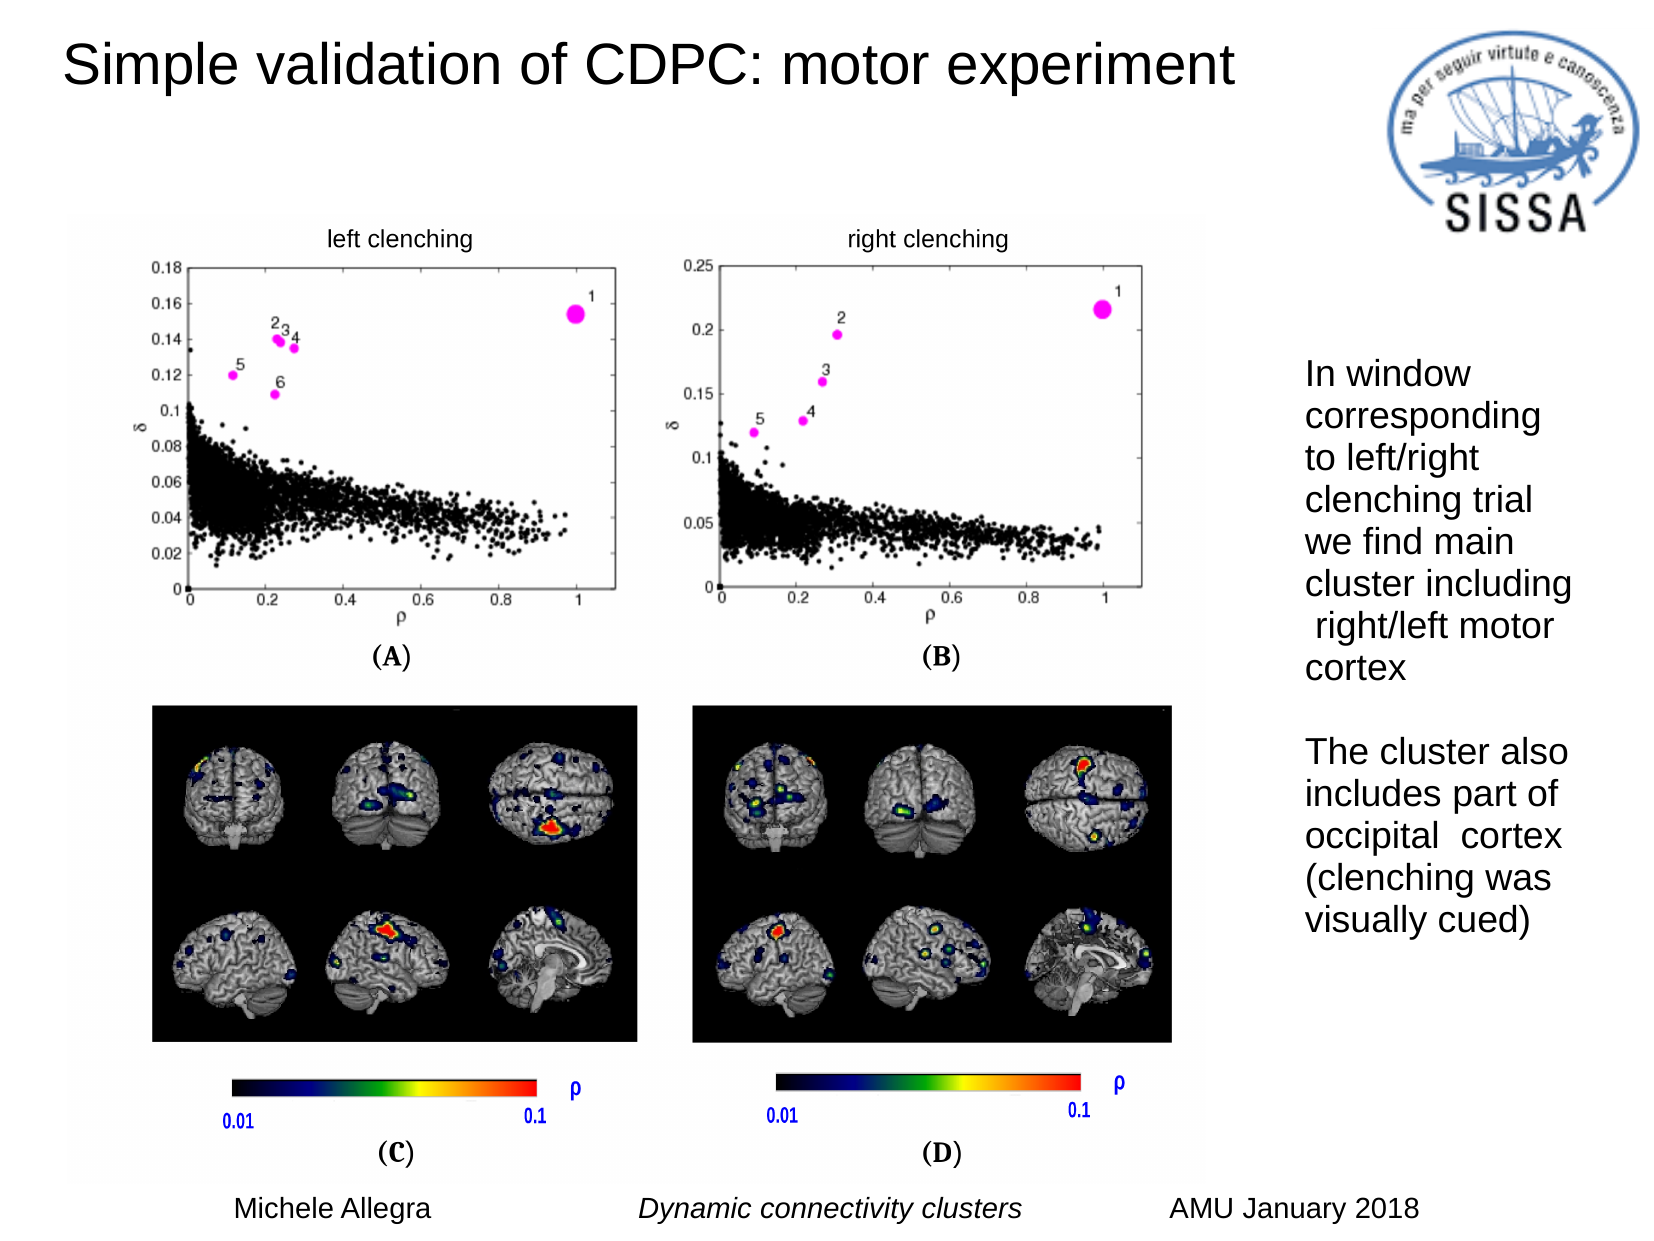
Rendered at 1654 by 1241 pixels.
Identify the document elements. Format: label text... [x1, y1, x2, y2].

picture [67, 214, 1206, 1184]
title Michele Allegra Dynamic connectivity clusters AMU January 2018 [82, 1171, 1572, 1241]
picture [1372, 27, 1654, 238]
text_box In window corresponding to left/right clenching trial we find main cluster including right/left motor cortex The cluster also includes part of occipital cortex (clenching was visually cued) [1290, 345, 1591, 990]
title Simple validation of CDPC: motor experiment [29, 0, 1270, 168]
